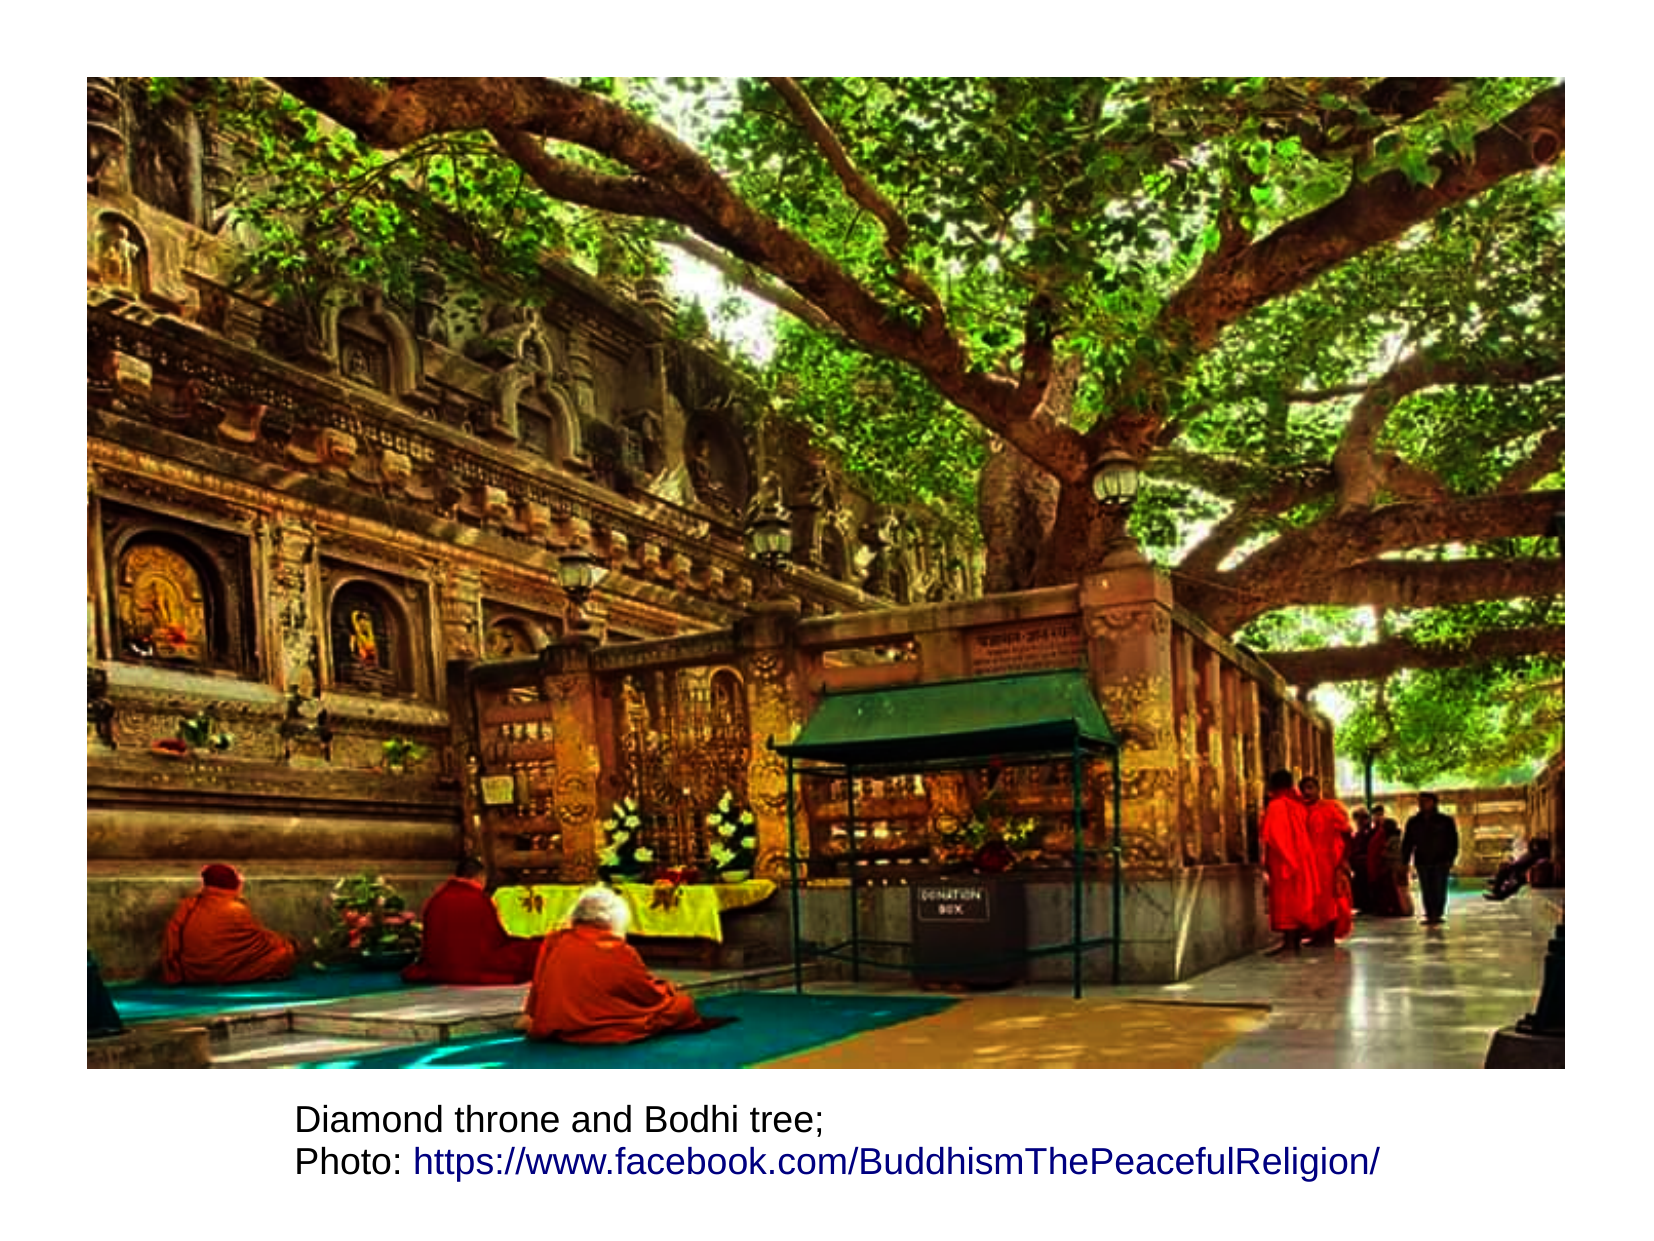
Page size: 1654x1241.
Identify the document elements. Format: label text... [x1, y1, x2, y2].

picture [87, 77, 1565, 1069]
text_box Diamond throne and Bodhi tree; Photo: https://www.facebook.com/BuddhismThePeacefulReligion/ [279, 1091, 1408, 1190]
